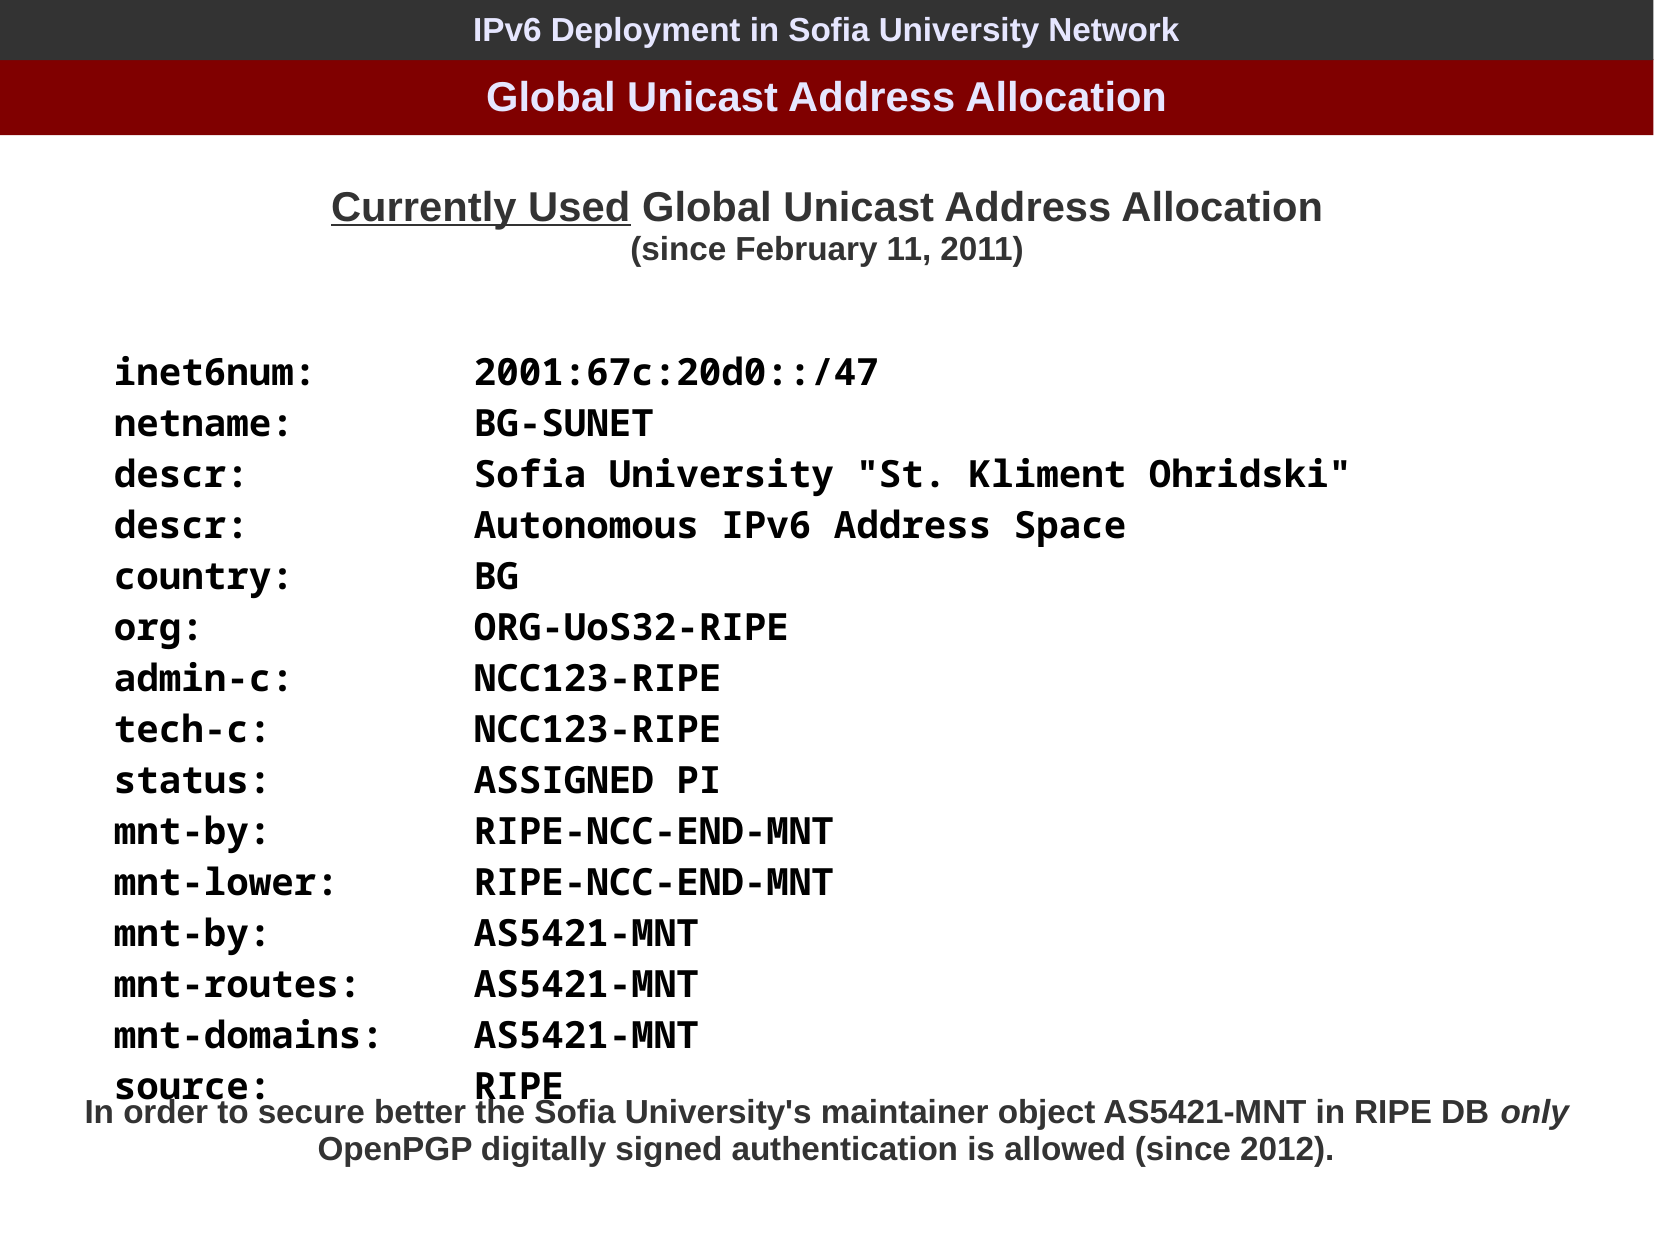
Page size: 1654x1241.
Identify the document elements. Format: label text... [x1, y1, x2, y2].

text_box IPv6 Deployment in Sofia University Network [0, 0, 1654, 61]
text_box Currently Used Global Unicast Address Allocation (since February 11, 2011) [30, 159, 1625, 292]
text_box inet6num: 2001:67c:20d0::/47 netname: BG-SUNET descr: Sofia University "St. Kliment Ohridski" descr: Autonomous IPv6 Address Space country: BG org: ORG-UoS32-RIPE admin-c: NCC123-RIPE tech-c: NCC123-RIPE status: ASSIGNED PI mnt-by: RIPE-NCC-END-MNT mnt-lower: RIPE-NCC-END-MNT mnt-by: AS5421-MNT mnt-routes: AS5421-MNT mnt-domains: AS5421-MNT source: RIPE [99, 337, 1621, 1036]
text_box Global Unicast Address Allocation [0, 61, 1654, 136]
text_box In order to secure better the Sofia University's maintainer object AS5421-MNT in RIPE DB only OpenPGP digitally signed authentication is allowed (since 2012). [30, 1065, 1624, 1197]
